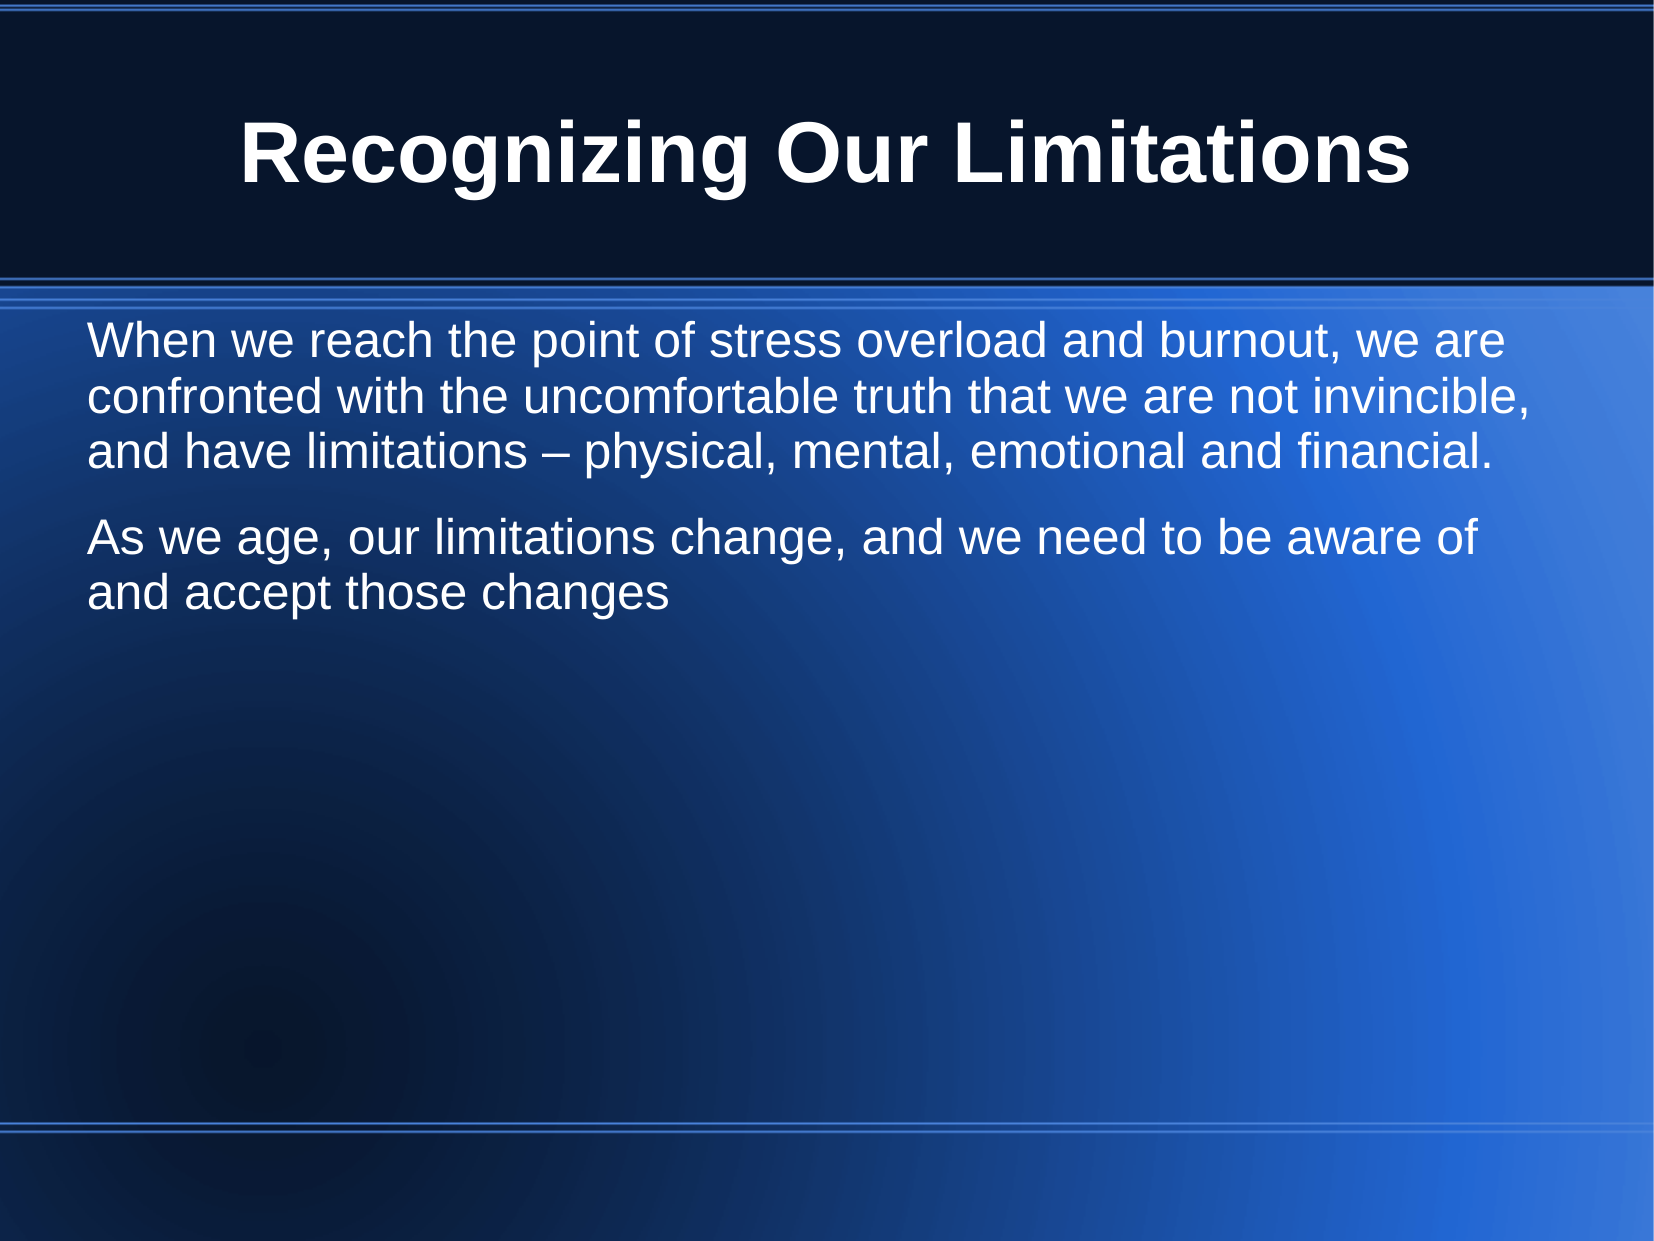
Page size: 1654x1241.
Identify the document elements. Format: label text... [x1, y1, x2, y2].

picture [0, 0, 1654, 1241]
list When we reach the point of stress overload and burnout, we are confronted with the uncomfortable truth that we are not invincible, and have limitations – physical, mental, emotional and financial. As we age, our limitations change, and we need to be aware of and accept those changes [86, 312, 1576, 1015]
title Recognizing Our Limitations [82, 49, 1571, 257]
